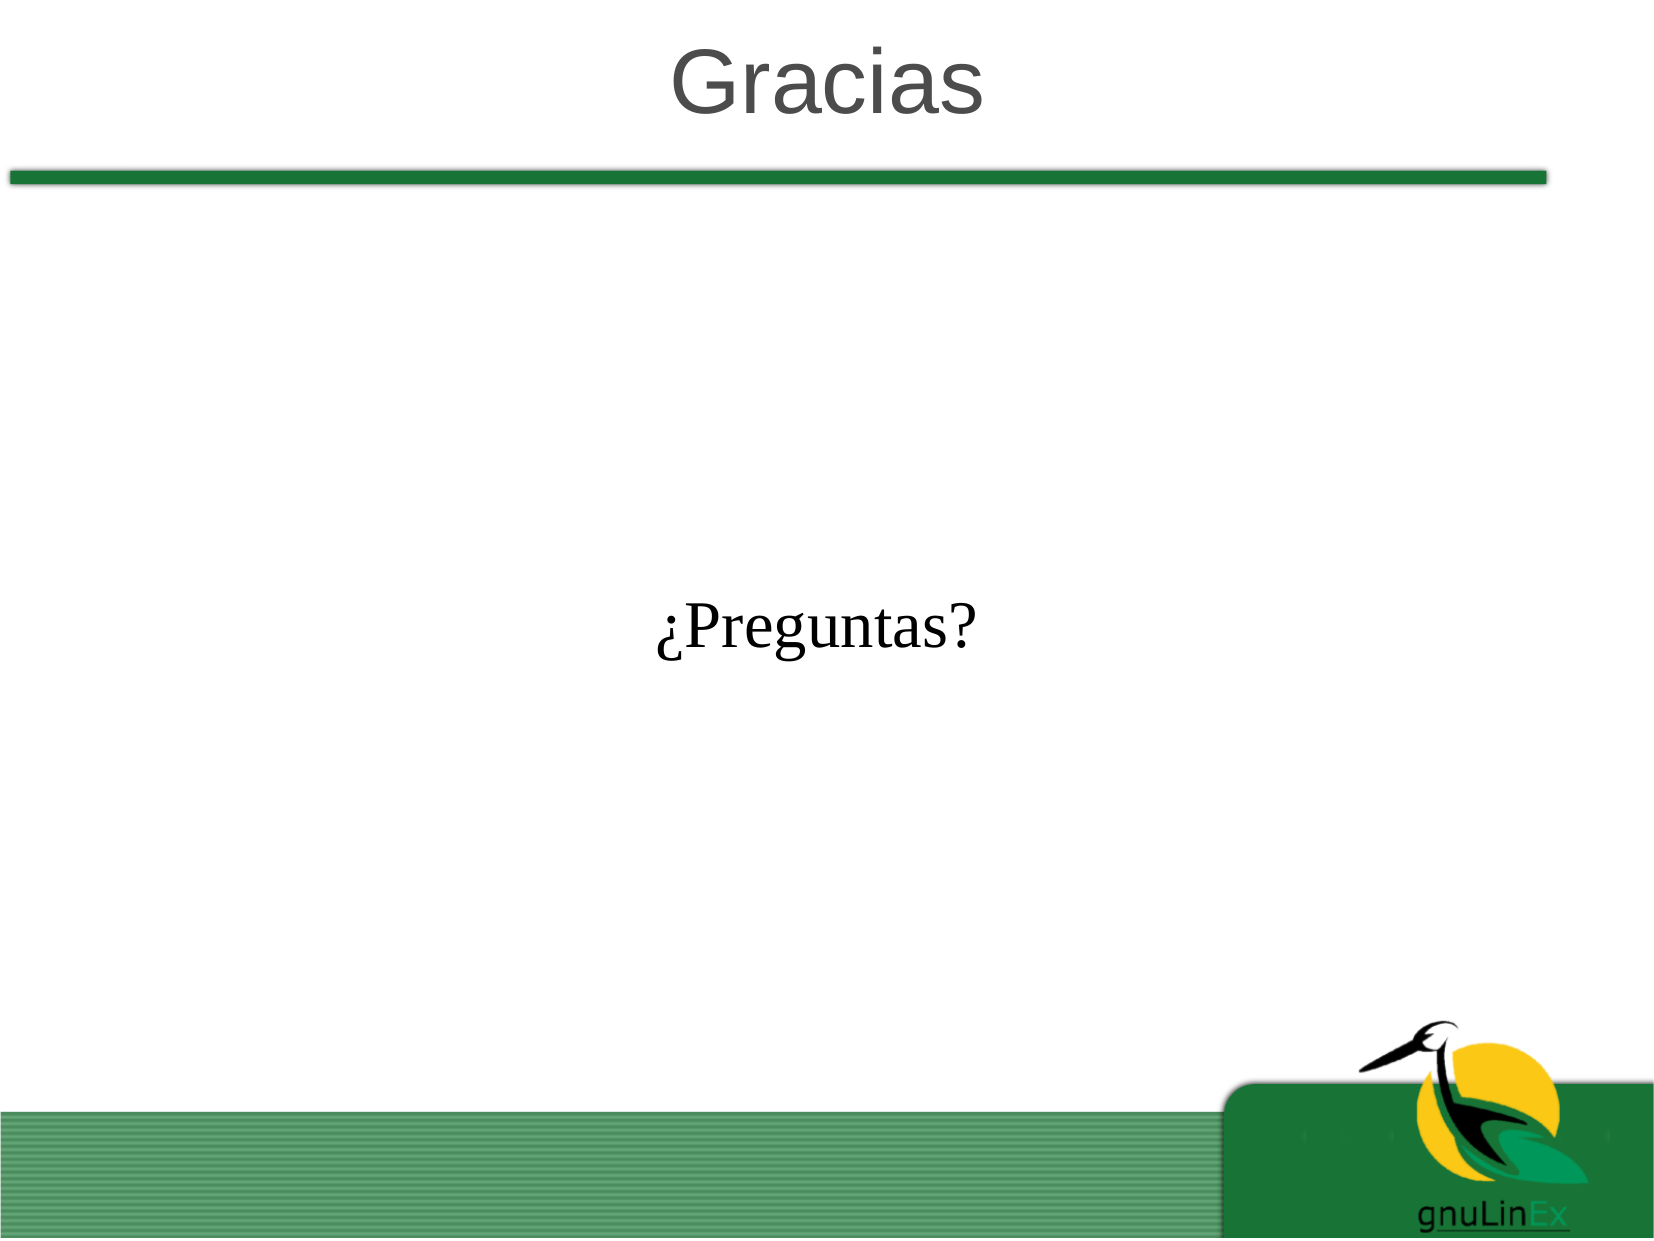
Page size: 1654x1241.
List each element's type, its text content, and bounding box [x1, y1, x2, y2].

picture [0, 0, 1654, 1238]
subtitle ¿Preguntas? [110, 273, 1523, 977]
title Gracias [121, 0, 1534, 164]
